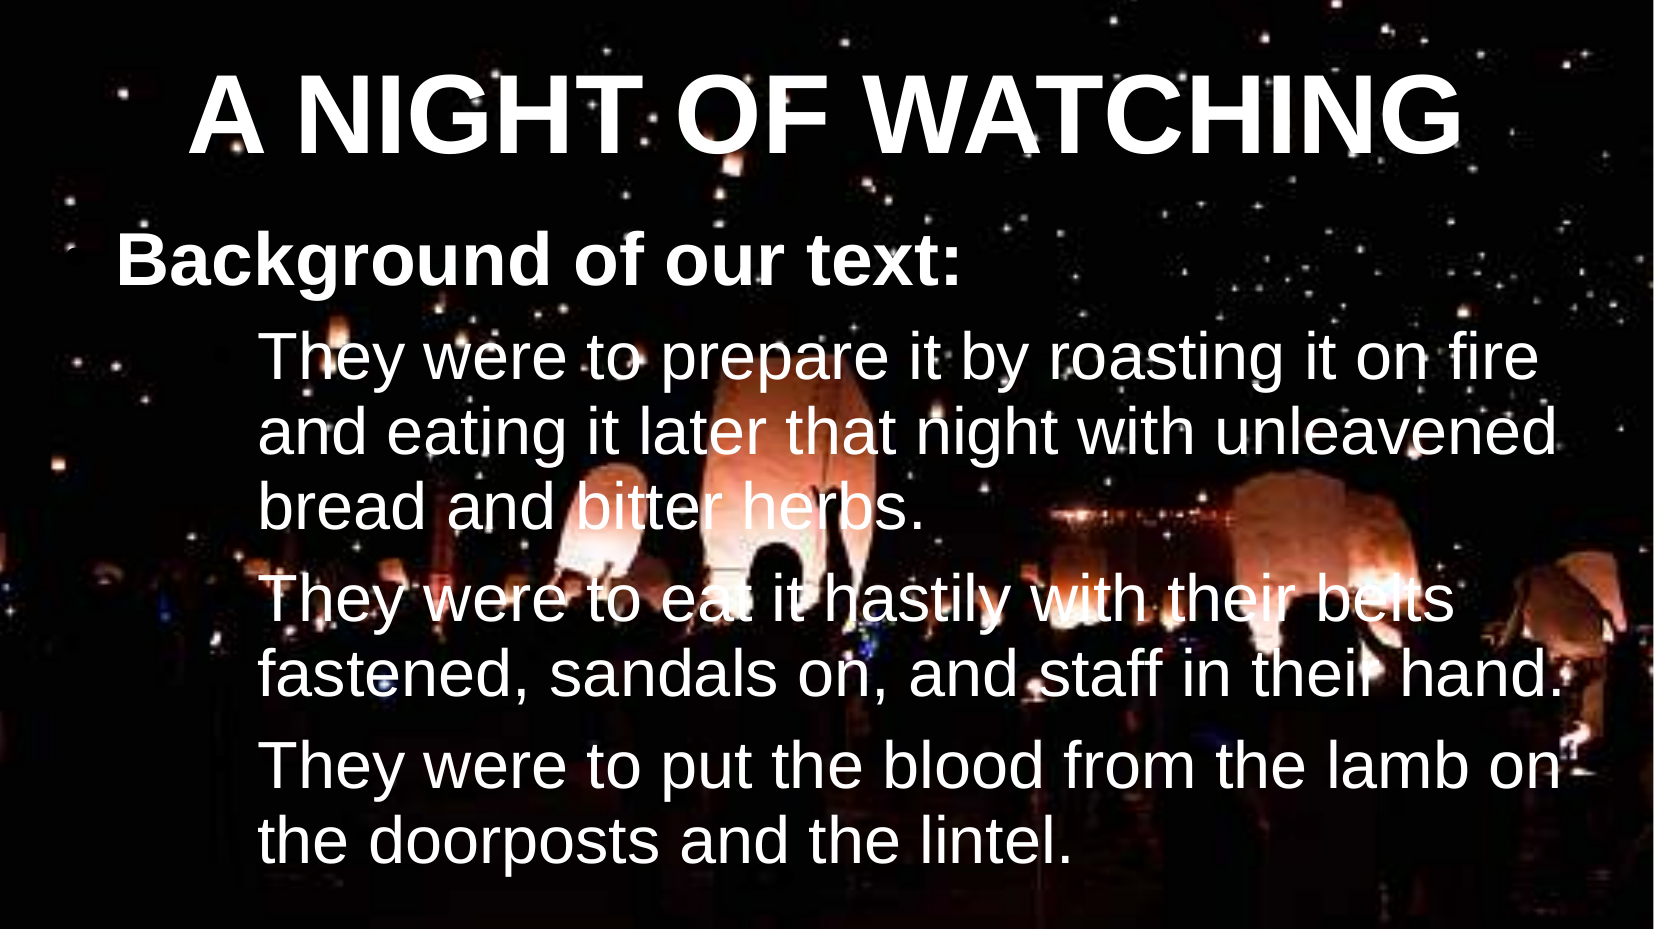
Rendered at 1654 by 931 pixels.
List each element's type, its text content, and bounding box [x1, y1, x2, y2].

picture [0, 0, 1654, 929]
list Background of our text: They were to prepare it by roasting it on fire and eating it later that night with unleavened bread and bitter herbs. They were to eat it hastily with their belts fastened, sandals on, and staff in their hand. They were to put the blood from the lamb on the doorposts and the lintel. [45, 217, 1621, 886]
title A NIGHT OF WATCHING [82, 37, 1571, 193]
